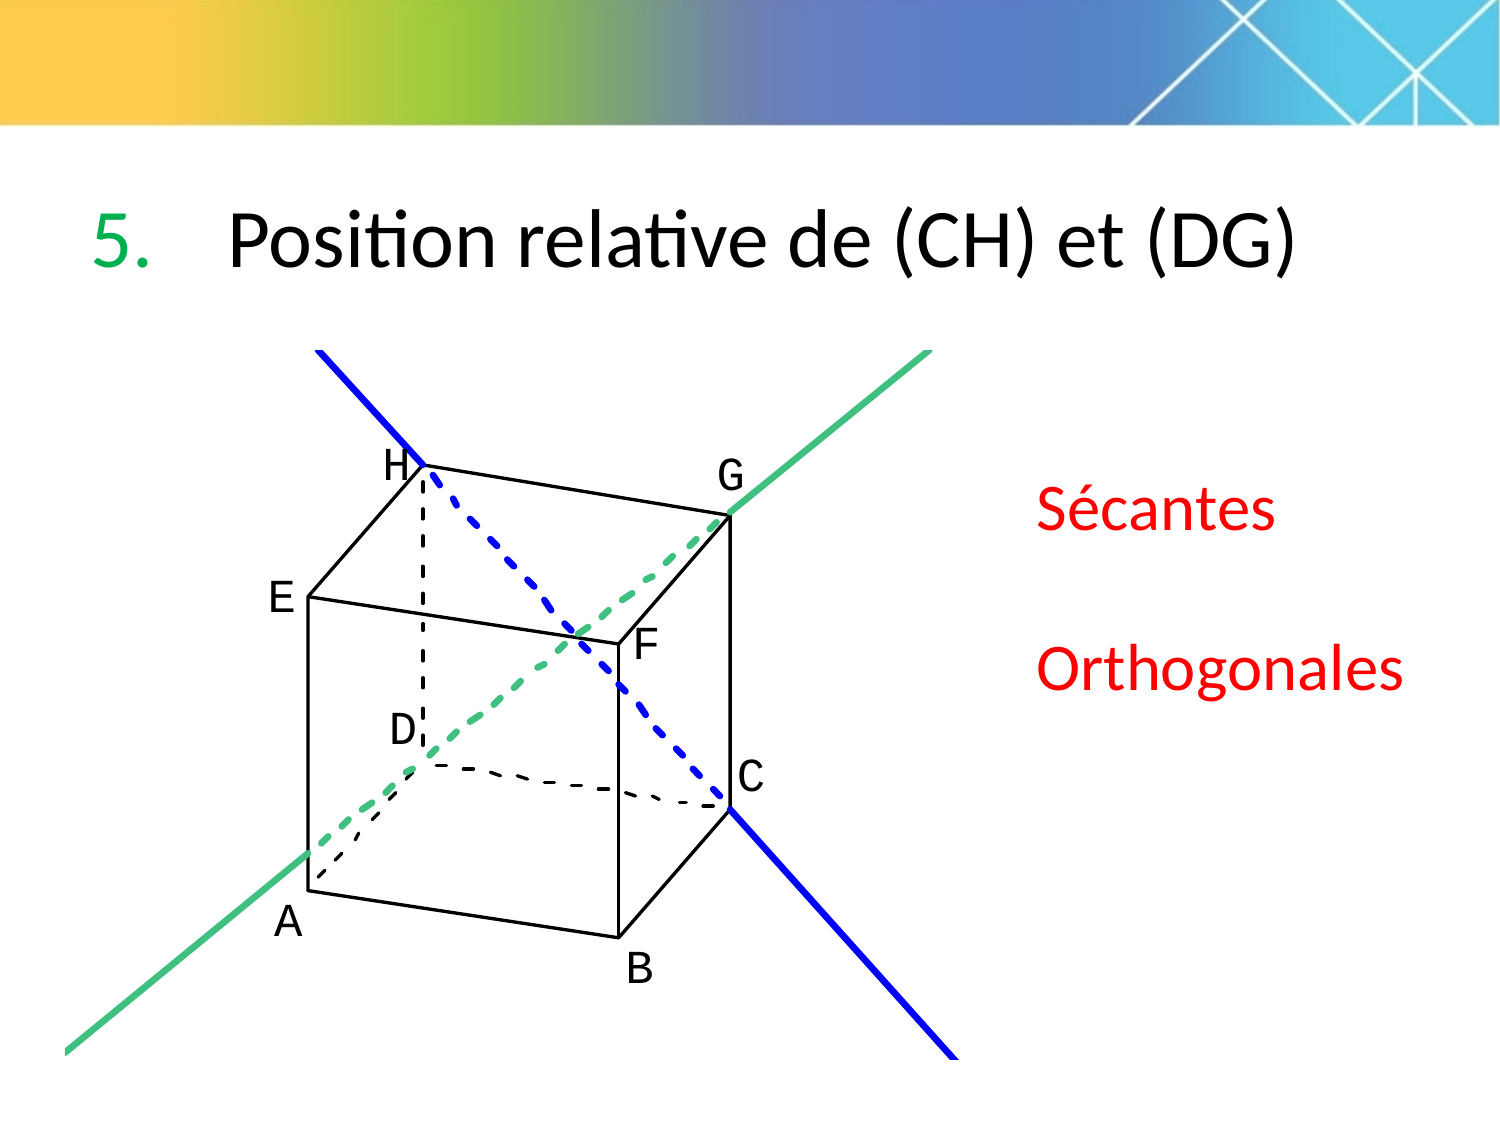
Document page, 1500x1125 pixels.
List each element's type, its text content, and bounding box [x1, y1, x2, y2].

picture [64, 350, 981, 1060]
title Position relative de (CH) et (DG) [75, 163, 1500, 305]
text_box Sécantes Orthogonales [1021, 456, 1459, 712]
picture [0, 0, 1500, 127]
